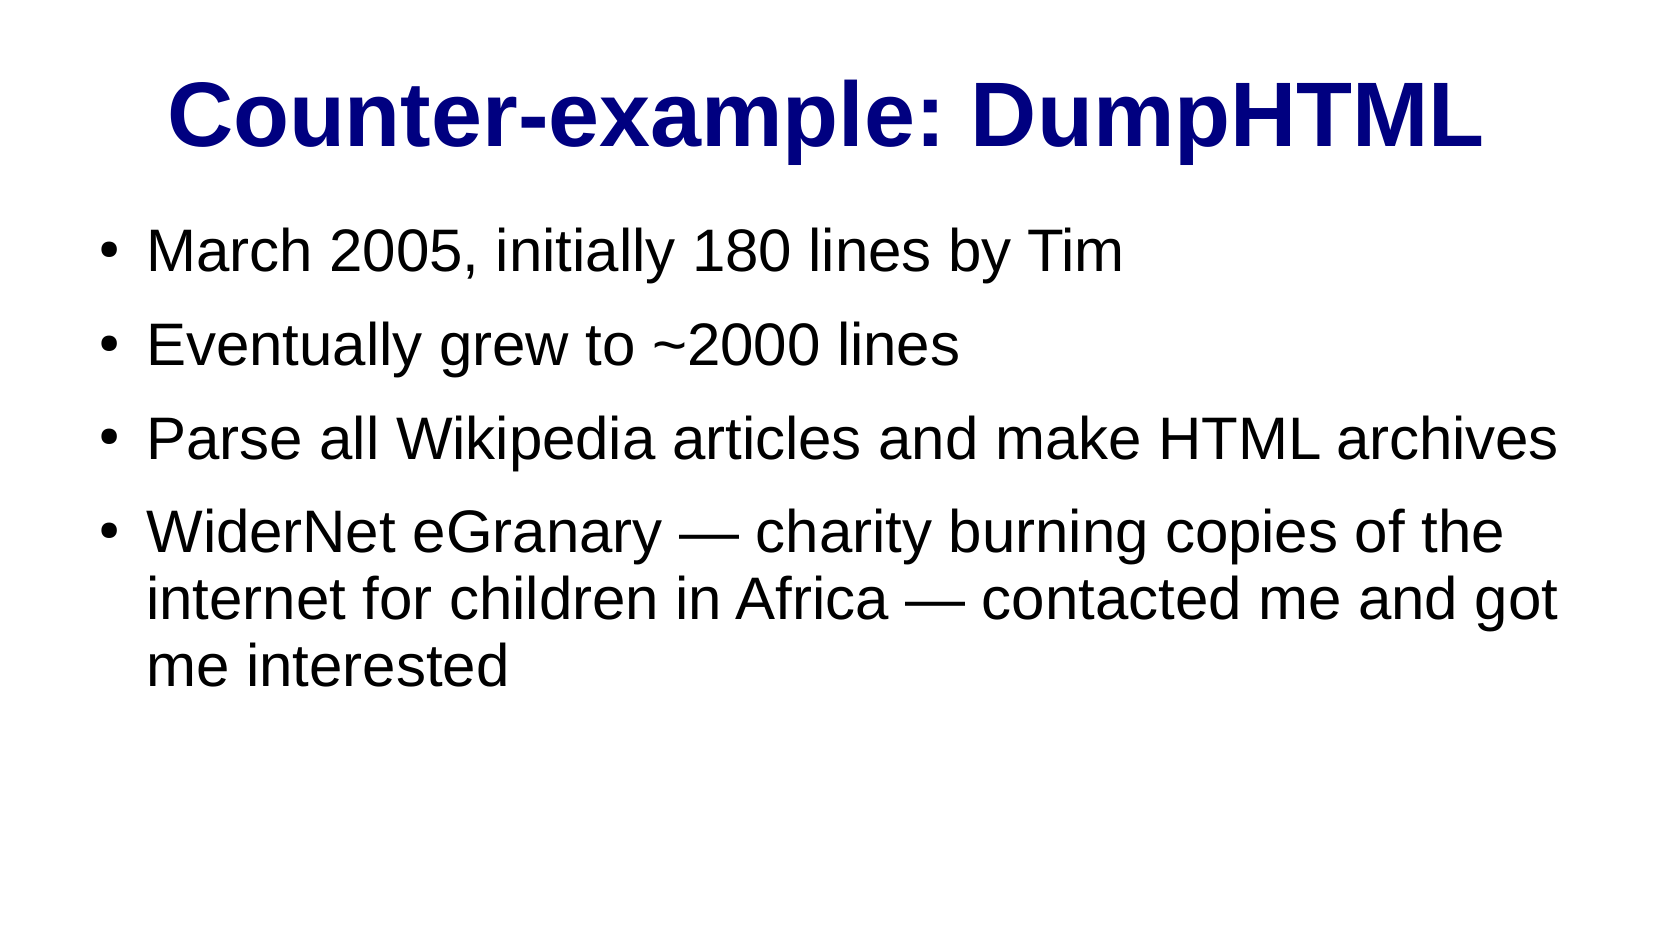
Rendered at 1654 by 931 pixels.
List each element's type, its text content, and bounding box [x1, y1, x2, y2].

title Counter-example: DumpHTML [82, 37, 1571, 193]
list March 2005, initially 180 lines by Tim Eventually grew to ~2000 lines Parse all Wikipedia articles and make HTML archives WiderNet eGranary — charity burning copies of the internet for children in Africa — contacted me and got me interested [82, 217, 1571, 758]
